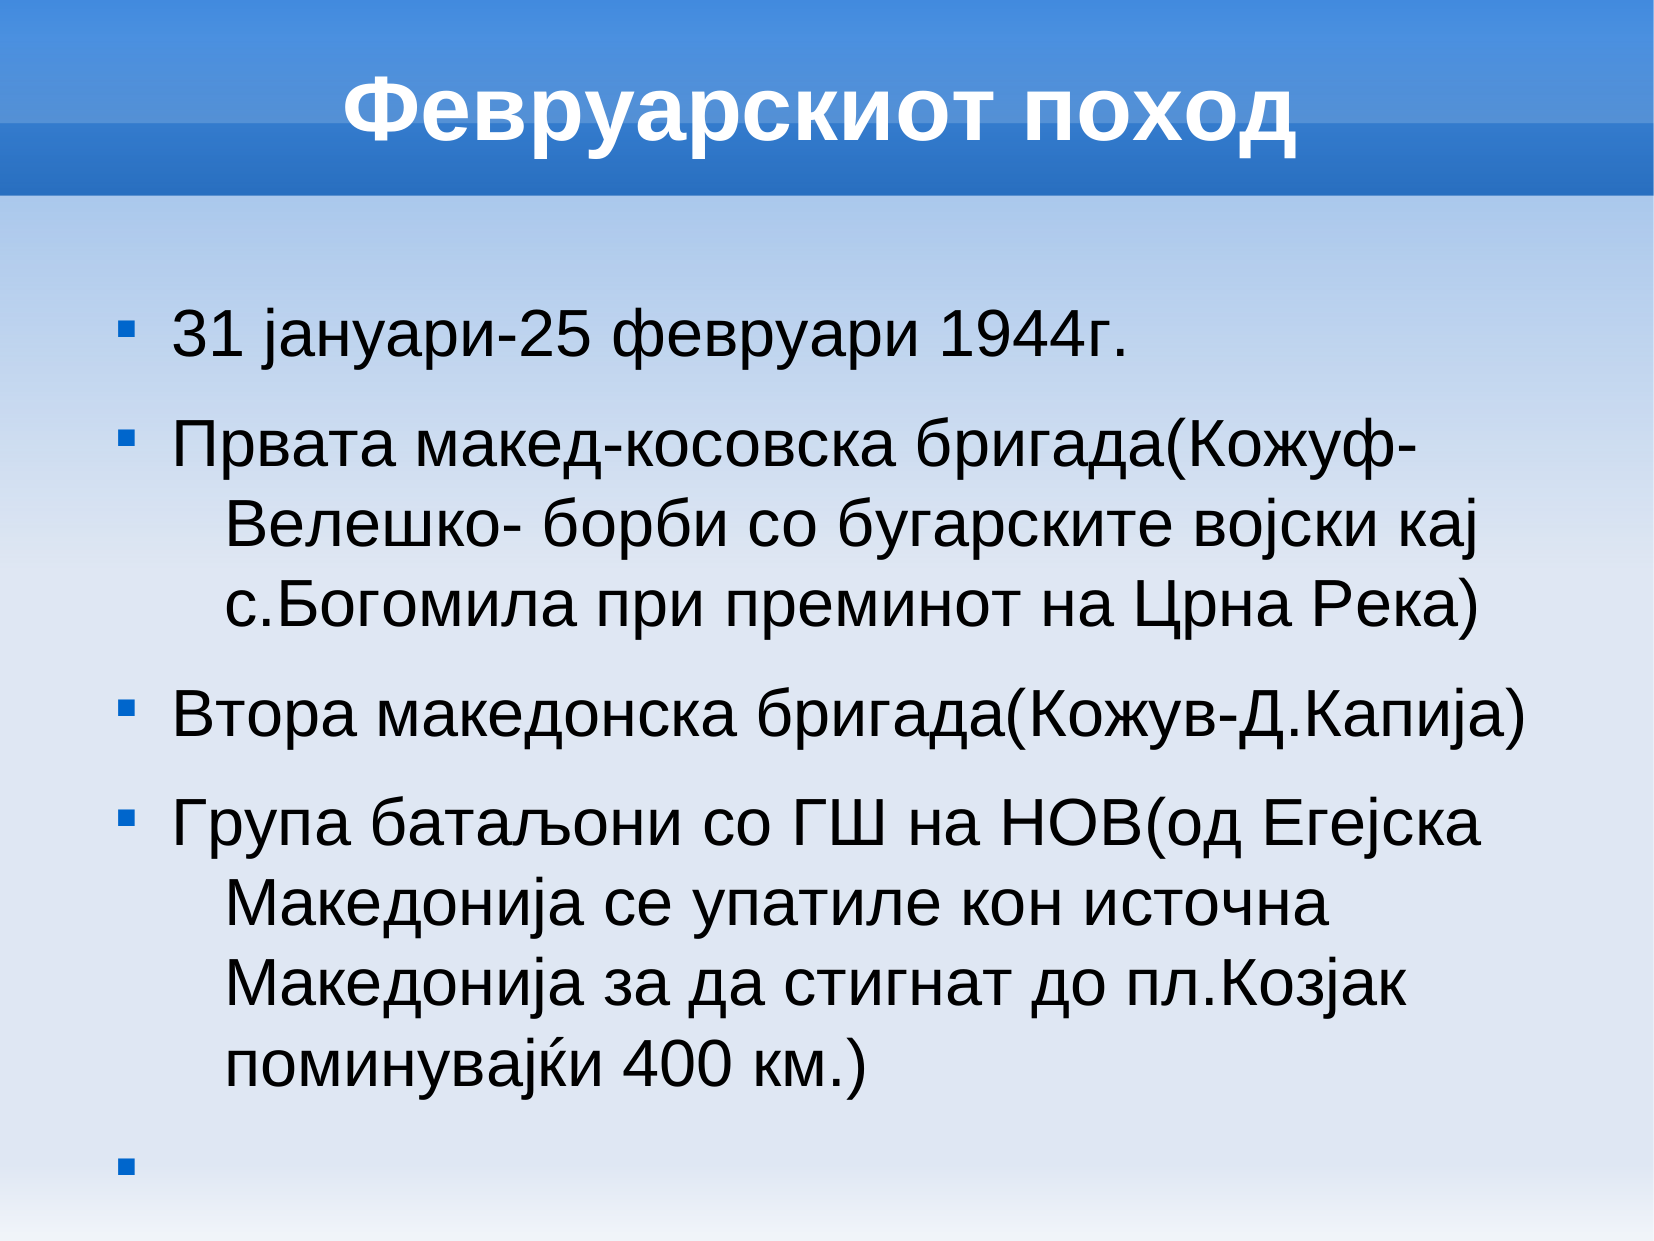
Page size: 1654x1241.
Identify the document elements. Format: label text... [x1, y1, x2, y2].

title Февруарскиот поход [76, 0, 1565, 208]
list 31 јануари-25 февруари 1944г. Првата макед-косовска бригада(Кожуф-Велешко- борби со бугарските војски кај с.Богомила при преминот на Црна Река) Втора македонска бригада(Кожув-Д.Капија) Група батаљони со ГШ на НОВ(од Егејска Македонија се упатиле кон источна Македонија за да стигнат до пл.Козјак поминувајќи 400 км.) [82, 290, 1571, 1109]
